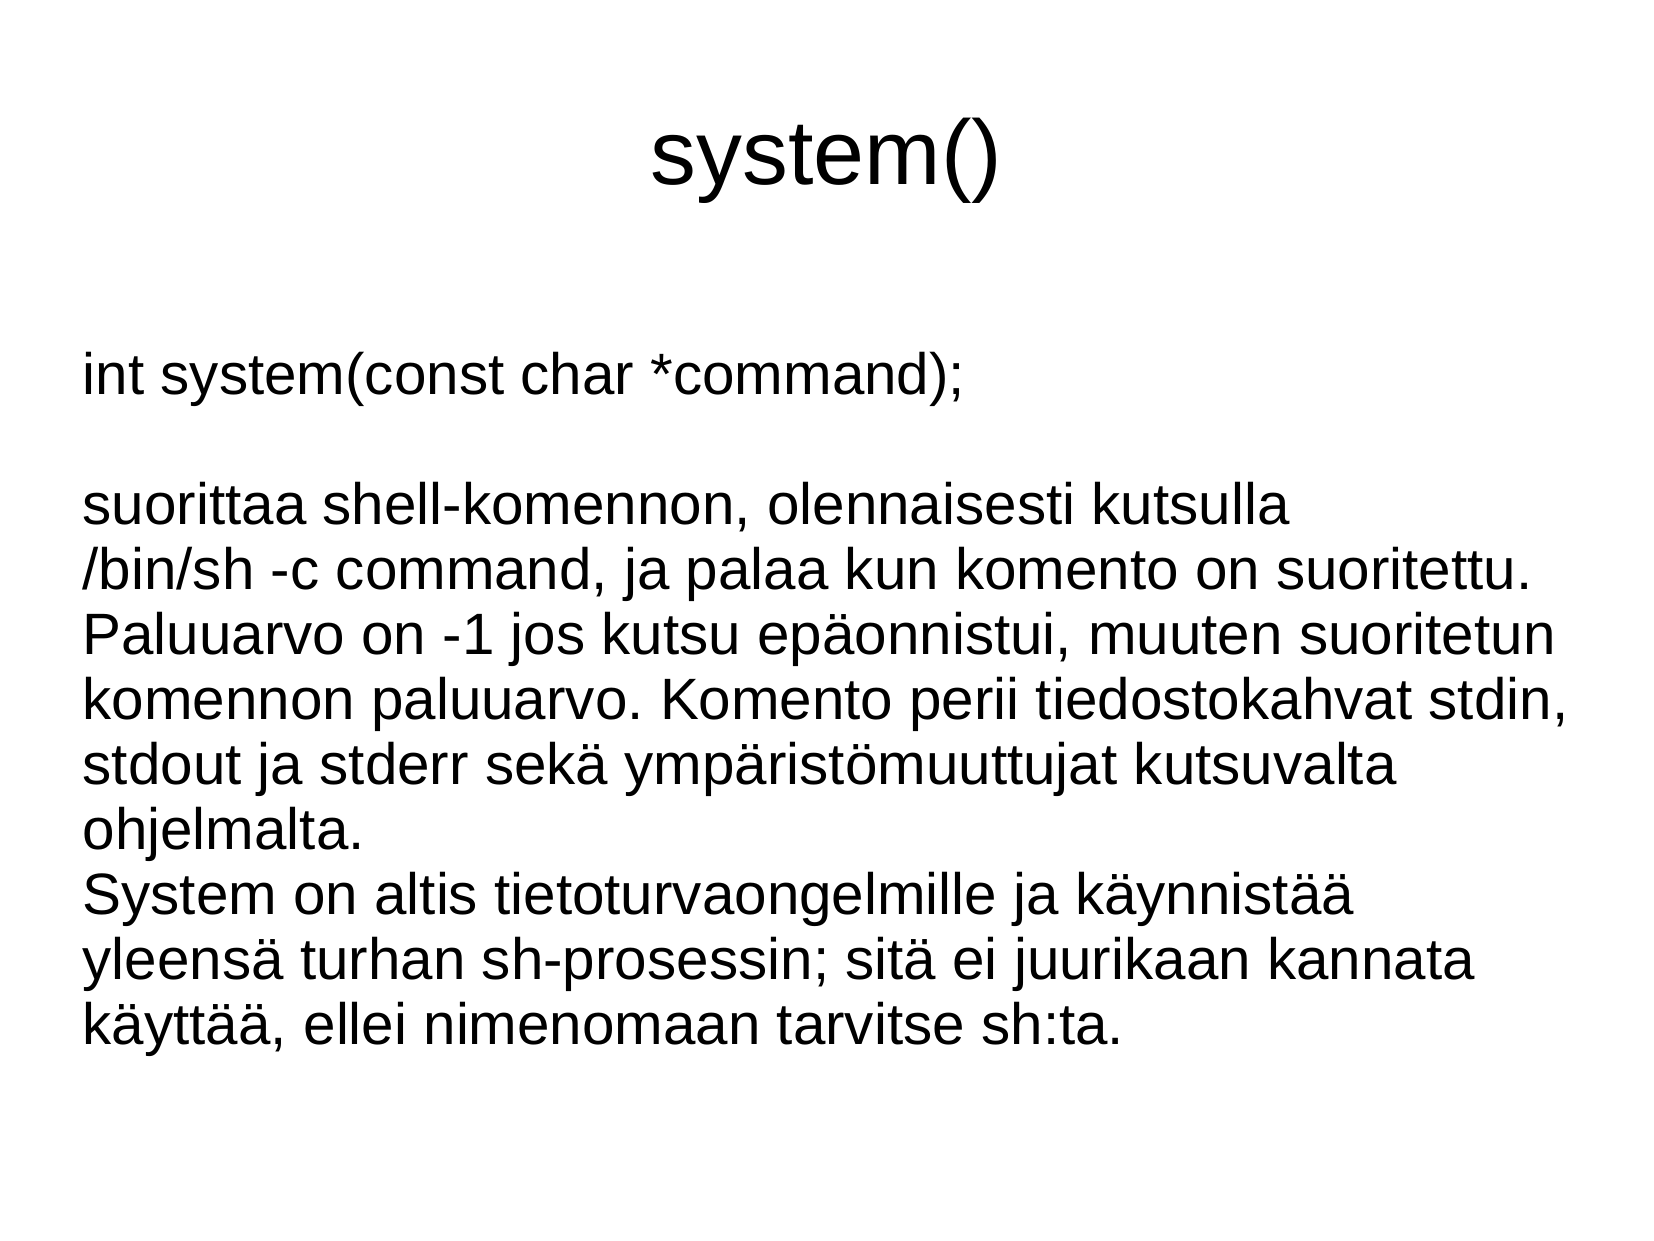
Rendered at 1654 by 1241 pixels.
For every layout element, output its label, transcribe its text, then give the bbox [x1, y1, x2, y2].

title system() [82, 56, 1571, 250]
subtitle int system(const char *command); suorittaa shell-komennon, olennaisesti kutsulla /bin/sh -c command, ja palaa kun komento on suoritettu. Paluuarvo on -1 jos kutsu epäonnistui, muuten suoritetun komennon paluuarvo. Komento perii tiedostokahvat stdin, stdout ja stderr sekä ympäristömuuttujat kutsuvalta ohjelmalta. System on altis tietoturvaongelmille ja käynnistää yleensä turhan sh-prosessin; sitä ei juurikaan kannata käyttää, ellei nimenomaan tarvitse sh:ta. [82, 297, 1571, 1102]
